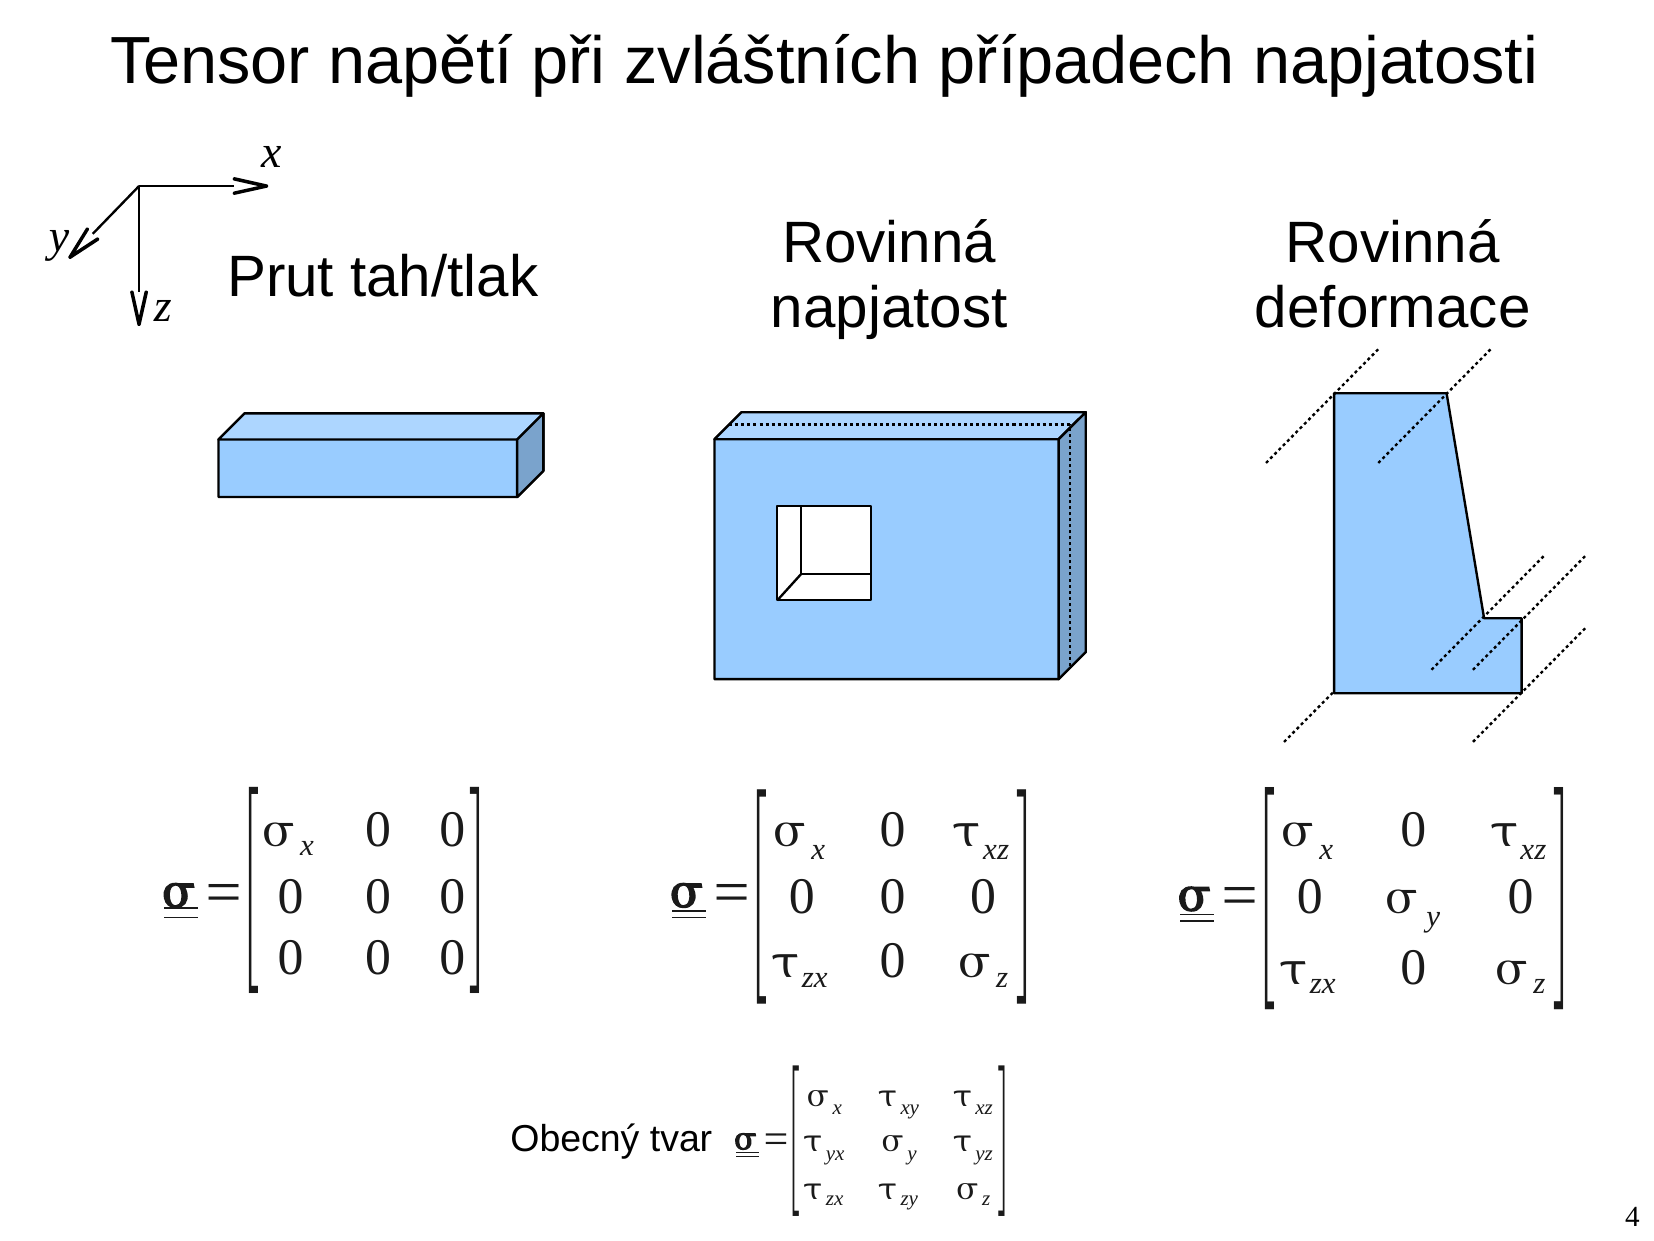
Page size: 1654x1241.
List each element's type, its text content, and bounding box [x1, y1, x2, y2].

chart [141, 785, 497, 997]
text_box x [246, 119, 302, 204]
text_box Rovinná deformace [1240, 202, 1577, 362]
text_box Rovinná napjatost [756, 202, 1046, 362]
title Tensor napětí při zvláštních případech napjatosti [37, 8, 1613, 113]
chart [720, 1064, 1016, 1219]
chart [1157, 785, 1580, 1013]
chart [649, 785, 1044, 1005]
text_box Prut tah/tlak [212, 236, 554, 324]
text_box [714, 412, 1086, 680]
text_box z [139, 273, 195, 359]
text_box Obecný tvar [495, 1110, 850, 1172]
text_box [1334, 393, 1522, 694]
text_box y [34, 203, 90, 289]
text_box [218, 413, 544, 498]
